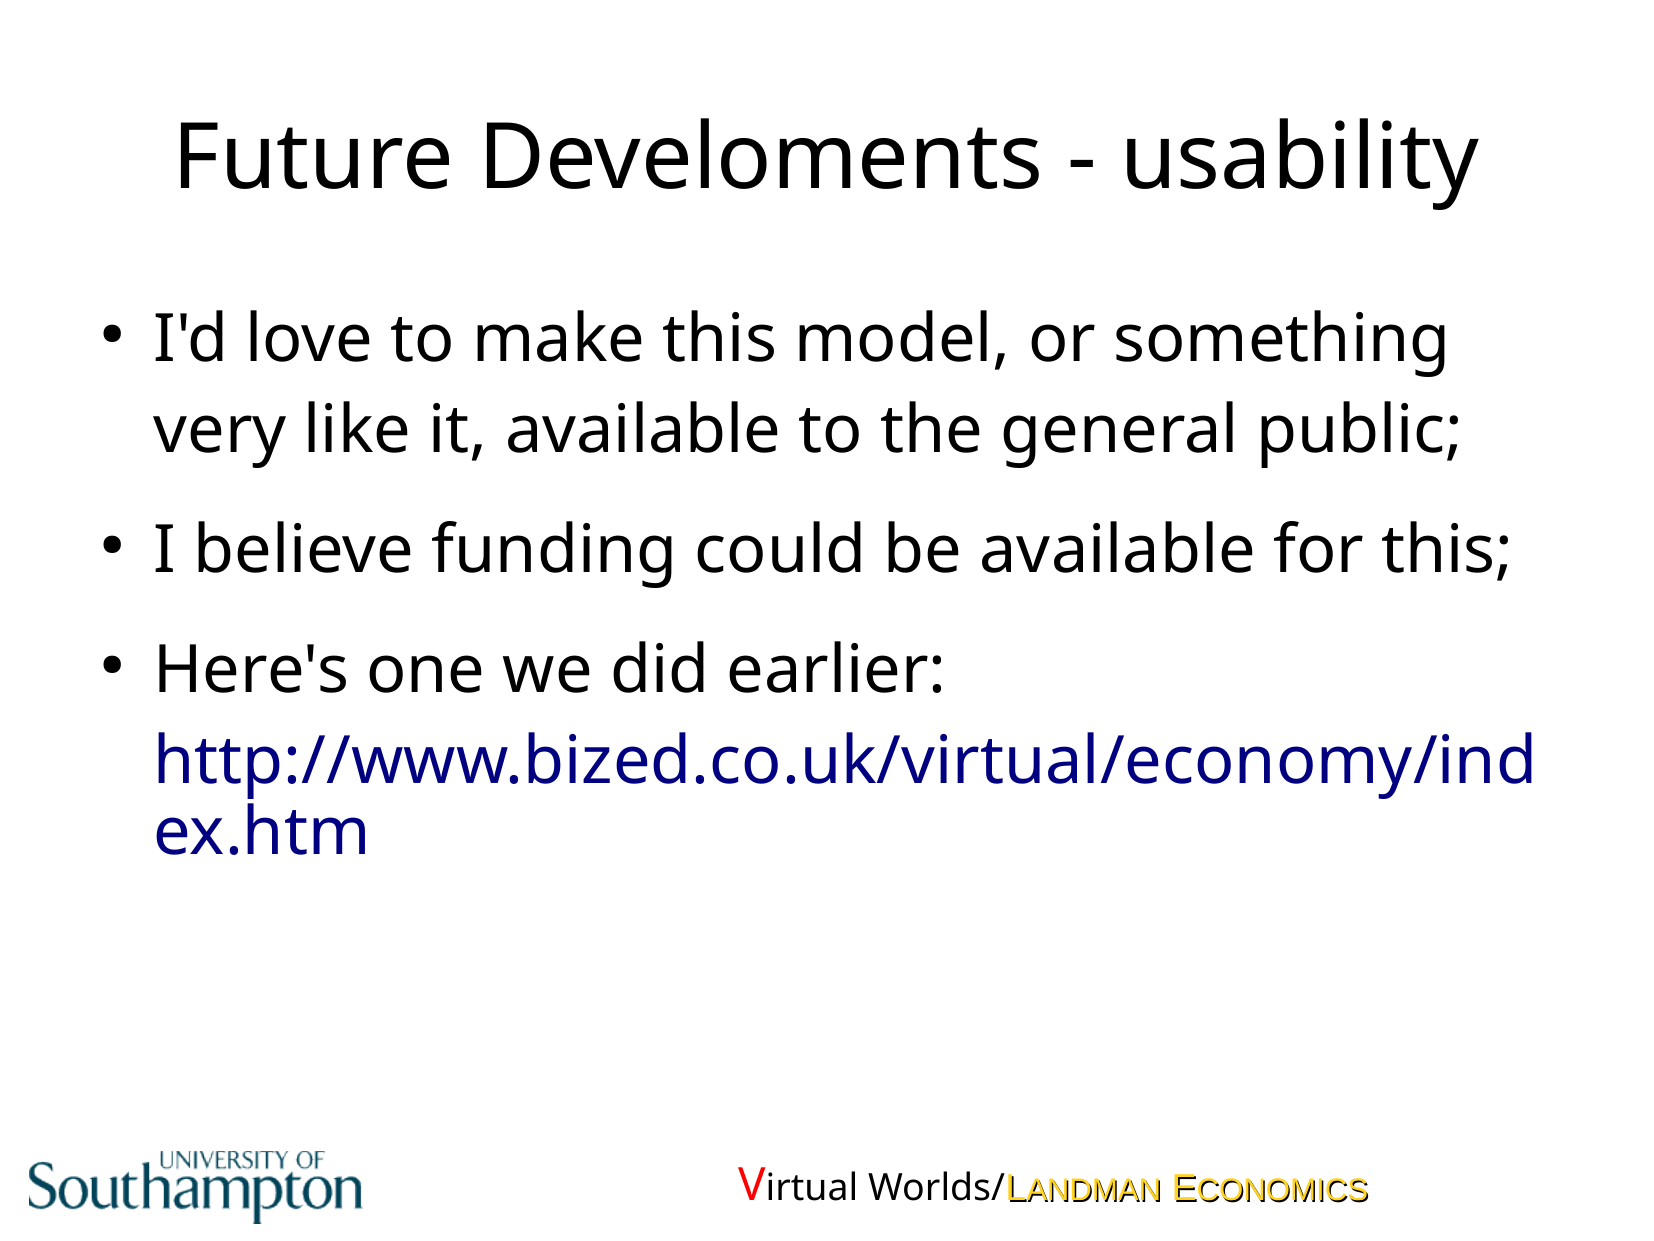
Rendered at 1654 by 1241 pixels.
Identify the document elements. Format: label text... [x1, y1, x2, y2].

picture [29, 1151, 363, 1224]
title Future Develoments - usability [82, 49, 1571, 257]
list I'd love to make this model, or something very like it, available to the general public; I believe funding could be available for this; Here's one we did earlier: http://www.bized.co.uk/virtual/economy/index.htm [82, 290, 1571, 1010]
